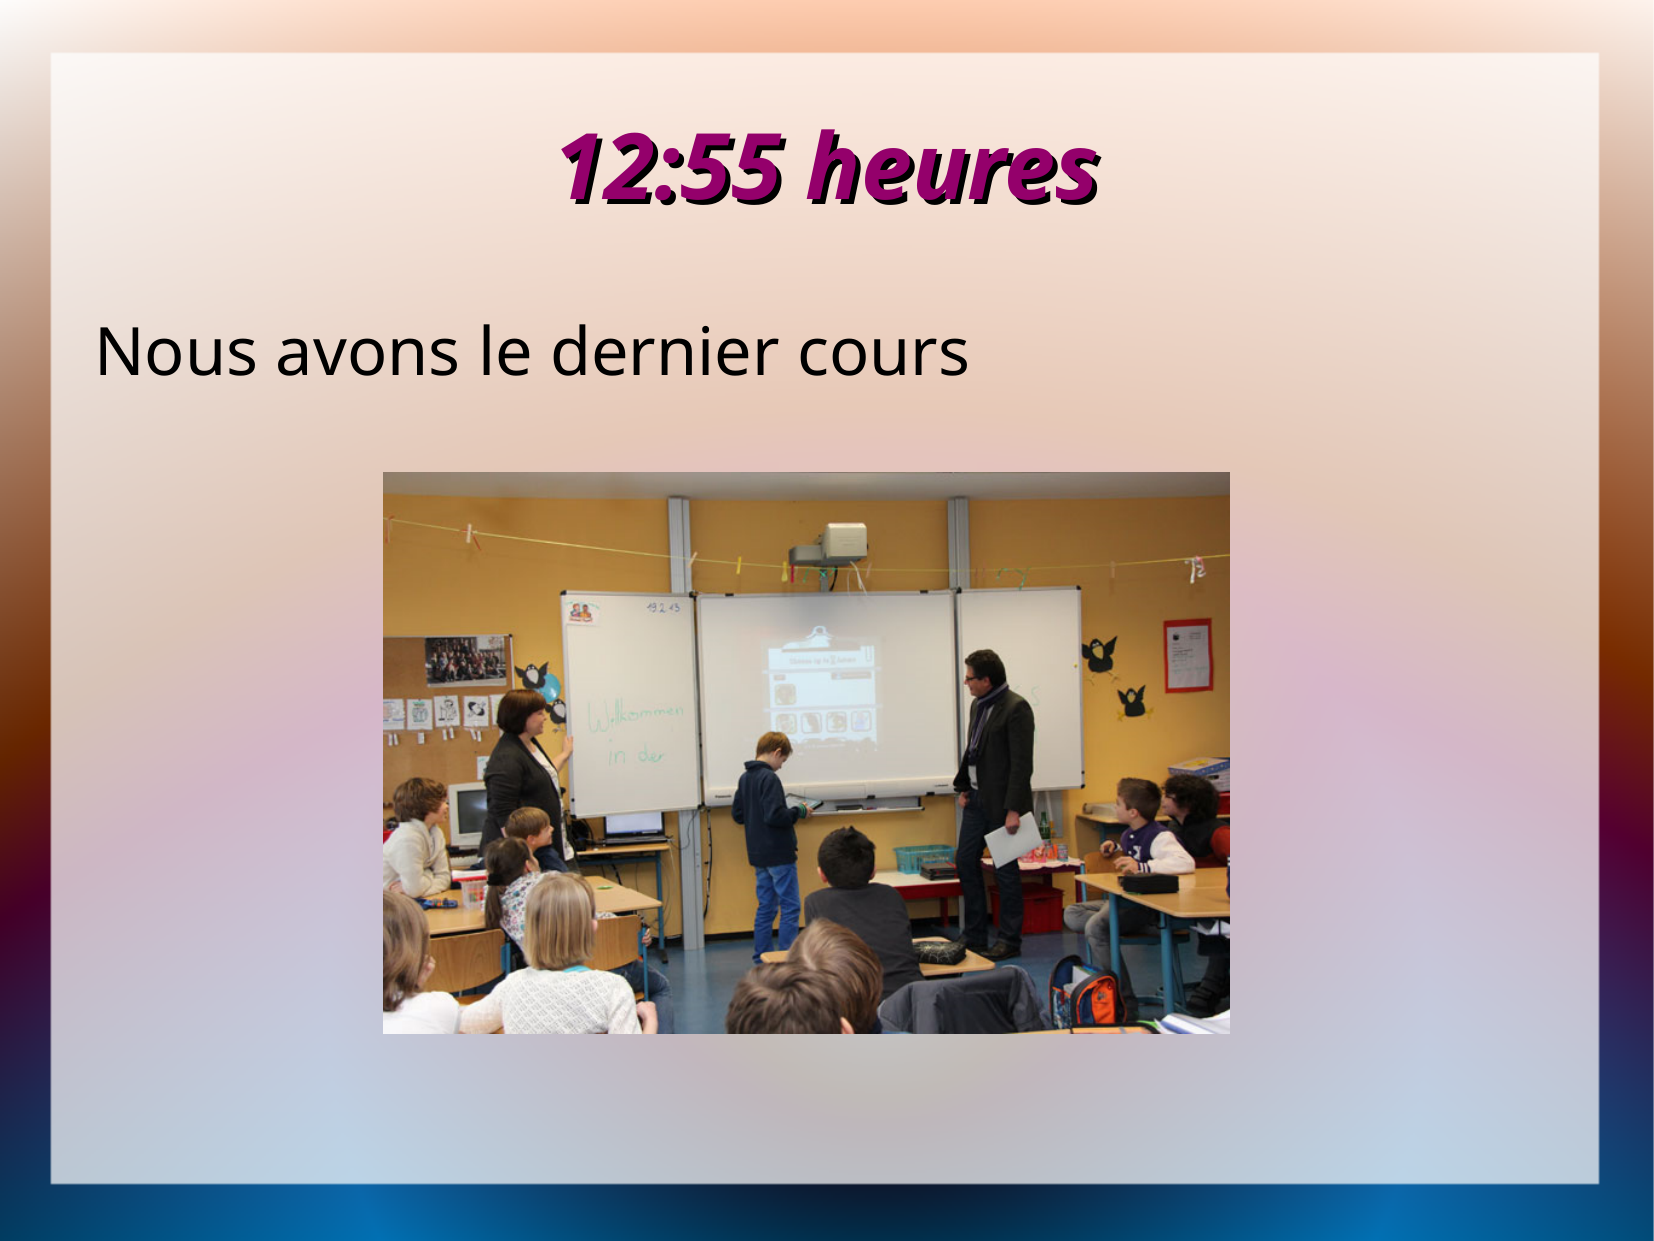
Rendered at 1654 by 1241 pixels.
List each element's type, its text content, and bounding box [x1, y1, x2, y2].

list Nous avons le dernier cours [76, 295, 1565, 1039]
title 12:55 heures [82, 55, 1571, 263]
picture [0, 0, 1654, 1241]
